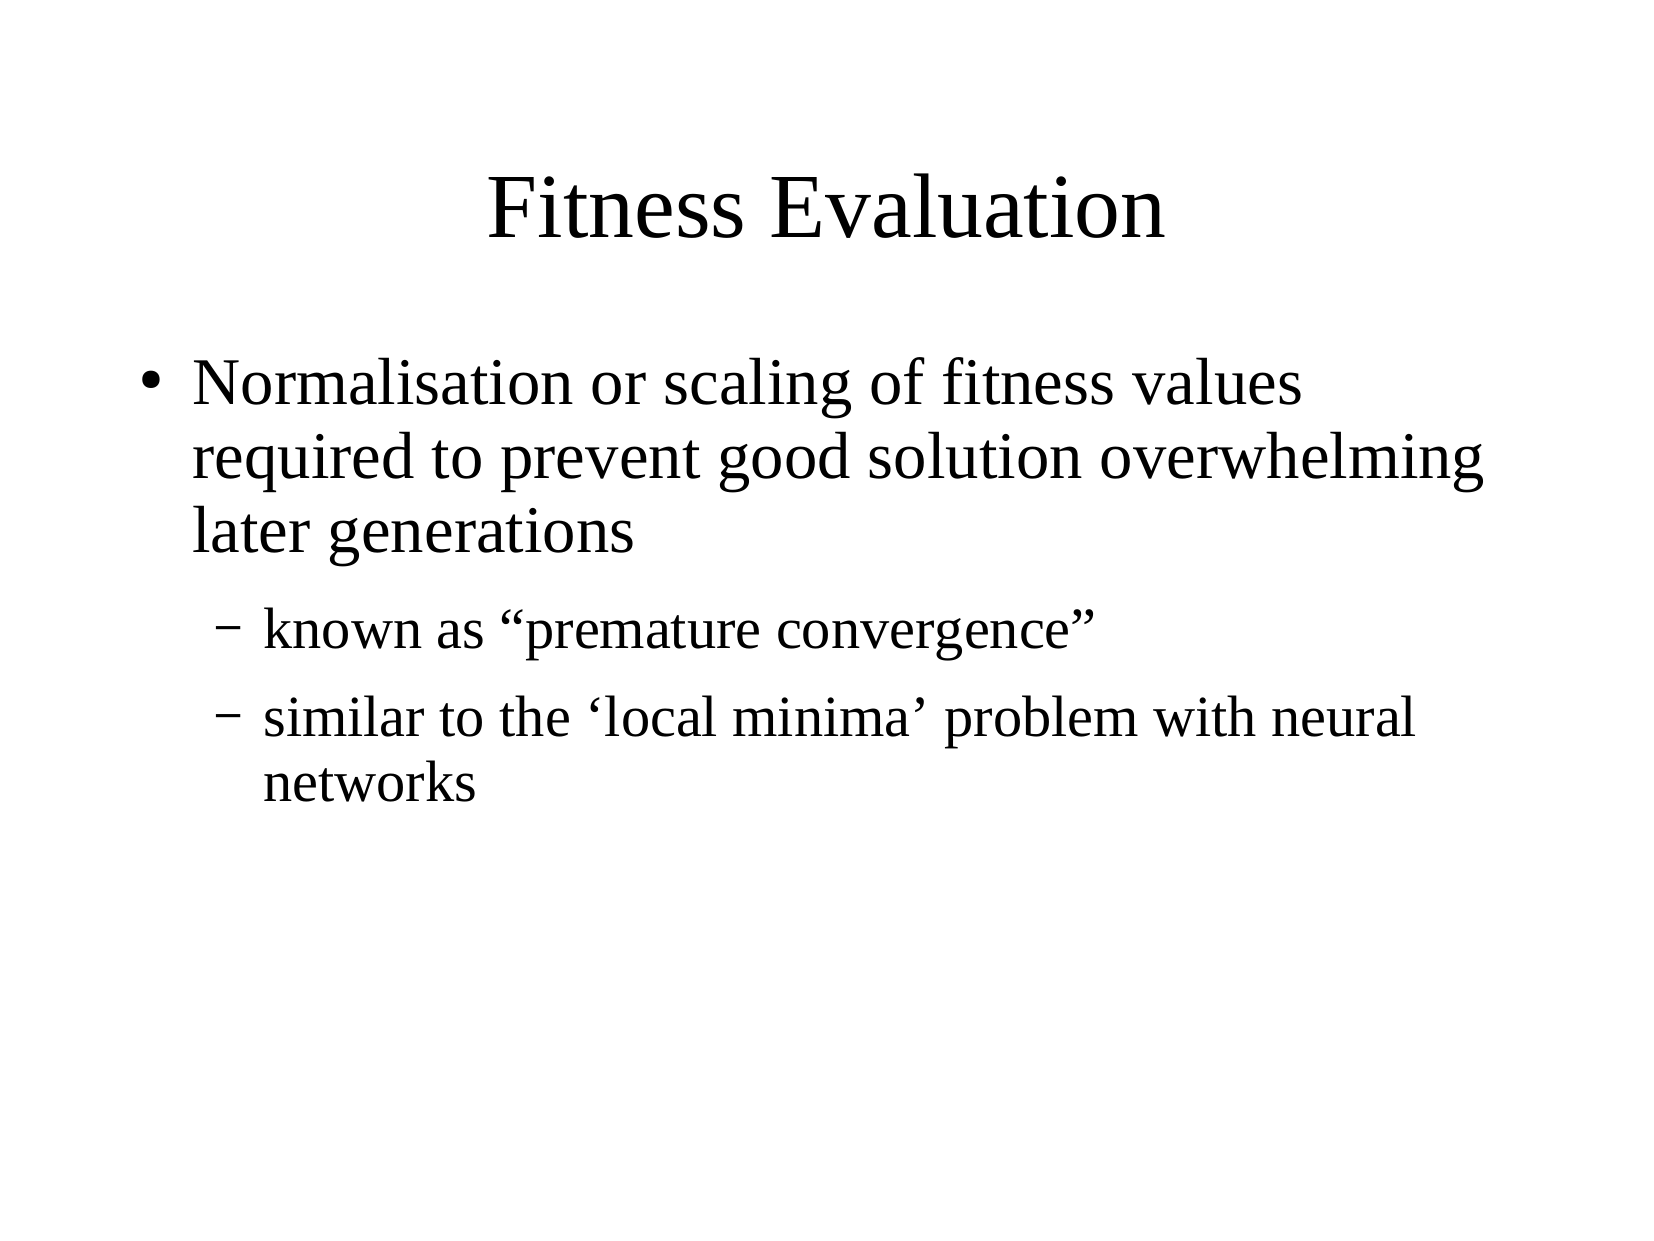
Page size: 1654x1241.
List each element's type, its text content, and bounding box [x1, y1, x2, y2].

title Fitness Evaluation [121, 102, 1534, 311]
list Normalisation or scaling of fitness values required to prevent good solution overwhelming later generations known as “premature convergence” similar to the ‘local minima’ problem with neural networks [121, 344, 1534, 1127]
